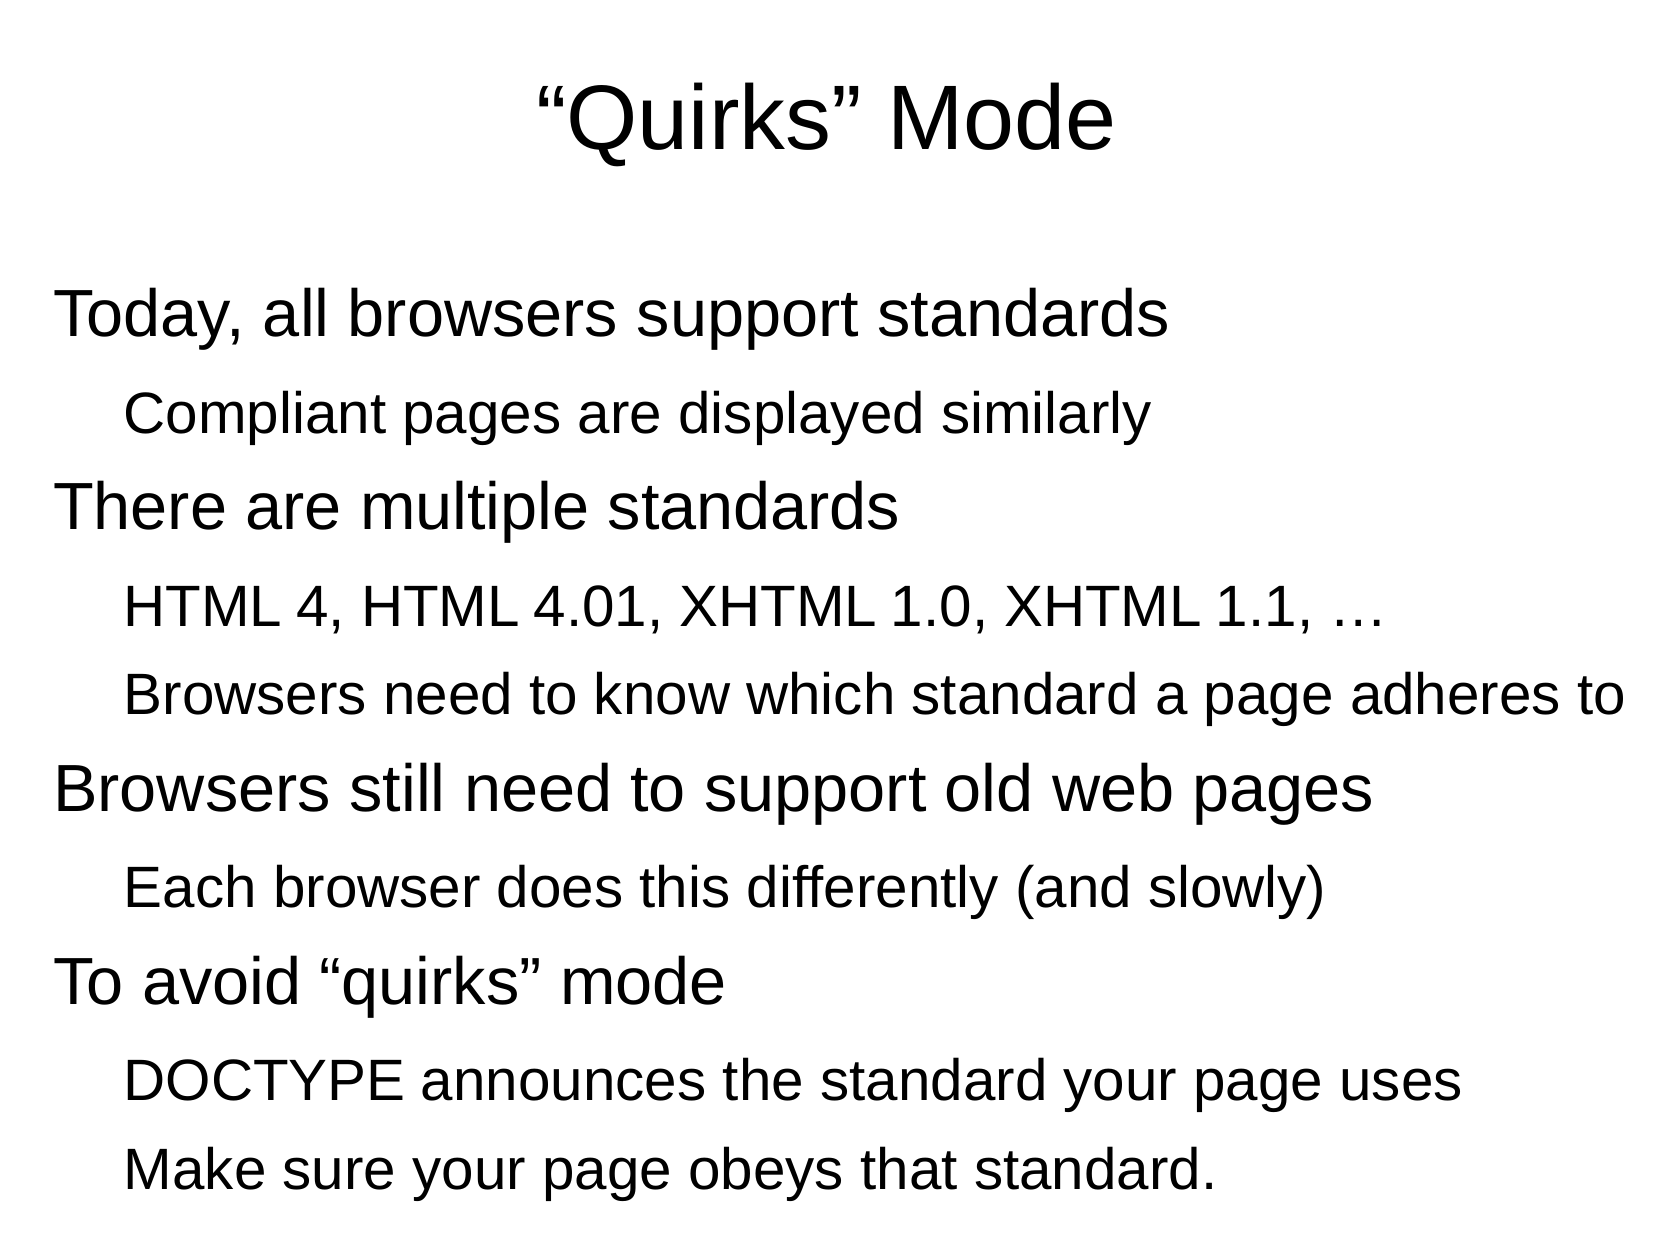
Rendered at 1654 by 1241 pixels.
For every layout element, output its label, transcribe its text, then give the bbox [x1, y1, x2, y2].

list Today, all browsers support standards Compliant pages are displayed similarly There are multiple standards HTML 4, HTML 4.01, XHTML 1.0, XHTML 1.1, … Browsers need to know which standard a page adheres to Browsers still need to support old web pages Each browser does this differently (and slowly) To avoid “quirks” mode DOCTYPE announces the standard your page uses Make sure your page obeys that standard. [0, 276, 1654, 1201]
title “Quirks” Mode [82, 13, 1571, 222]
